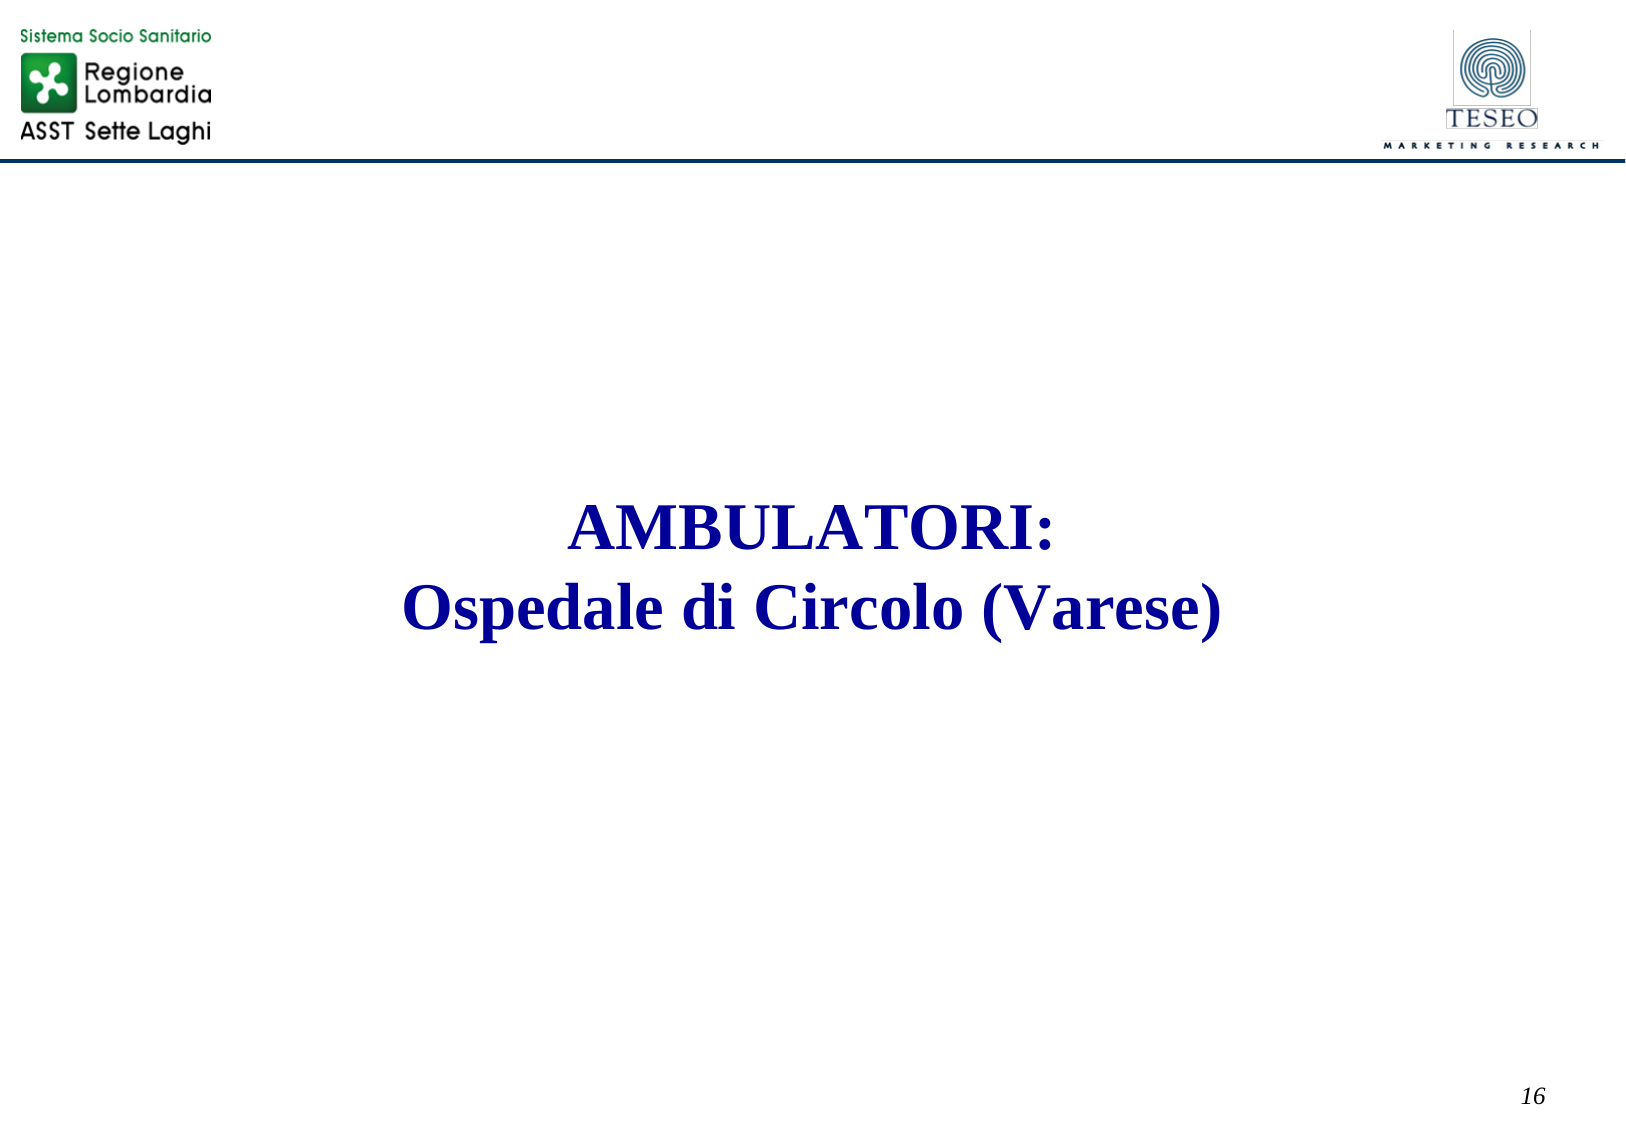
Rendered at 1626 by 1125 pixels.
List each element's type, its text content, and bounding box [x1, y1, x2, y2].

picture [1381, 30, 1604, 149]
text_box AMBULATORI: Ospedale di Circolo (Varese) [121, 469, 1504, 657]
picture [21, 26, 211, 148]
